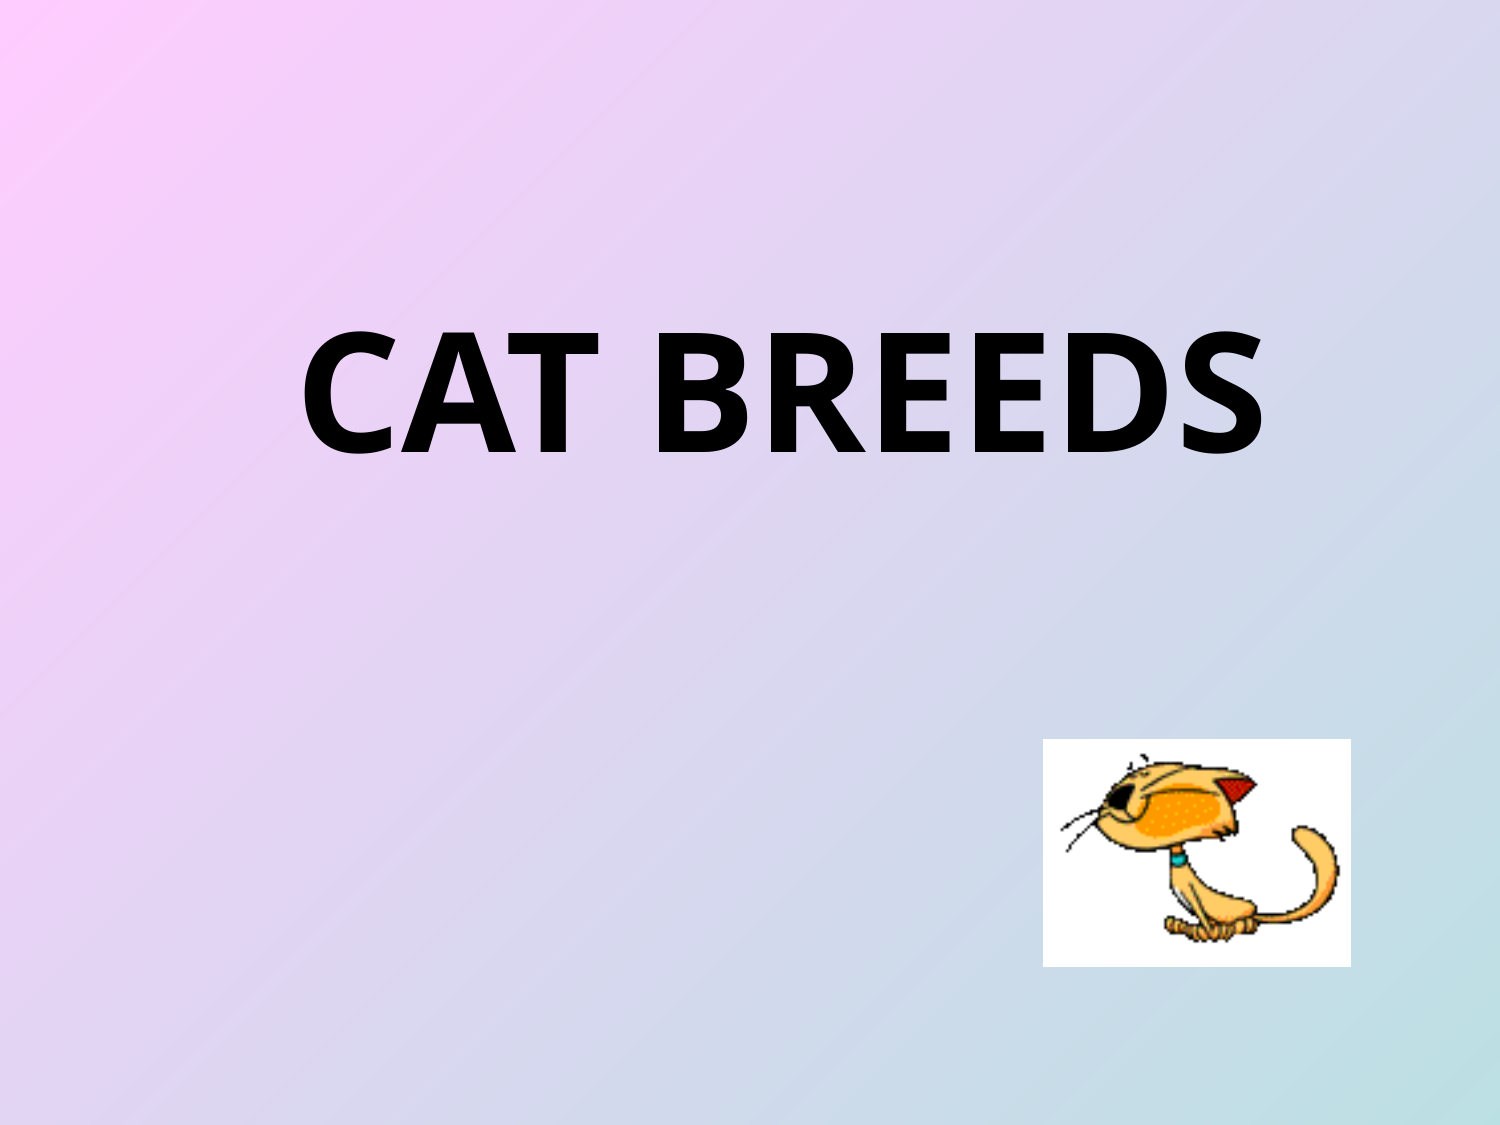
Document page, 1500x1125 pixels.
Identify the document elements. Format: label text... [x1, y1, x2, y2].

title CAT BREEDS [64, 125, 1500, 646]
picture [1043, 739, 1351, 967]
chart [1045, 739, 1353, 968]
